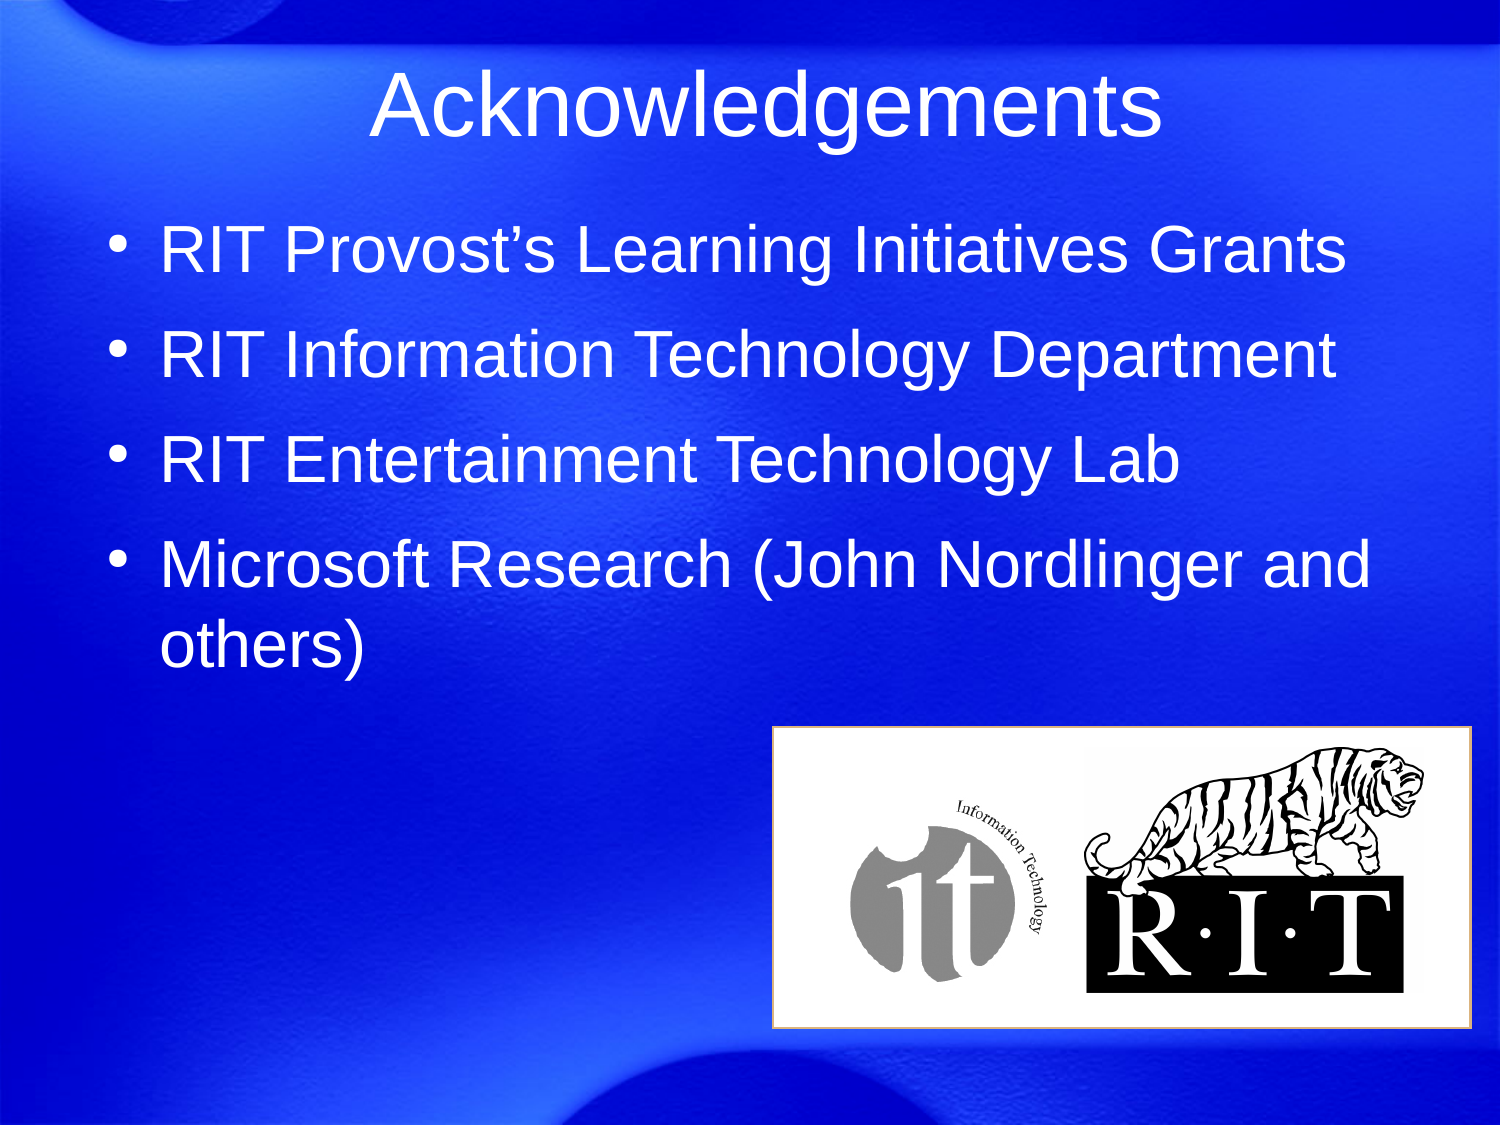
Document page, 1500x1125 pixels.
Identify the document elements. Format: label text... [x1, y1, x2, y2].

list RIT Provost’s Learning Initiatives Grants RIT Information Technology Department RIT Entertainment Technology Lab Microsoft Research (John Nordlinger and others) [73, 197, 1424, 741]
title Acknowledgements [62, 37, 1440, 163]
text_box [773, 726, 1471, 1028]
picture [0, 0, 1500, 1125]
